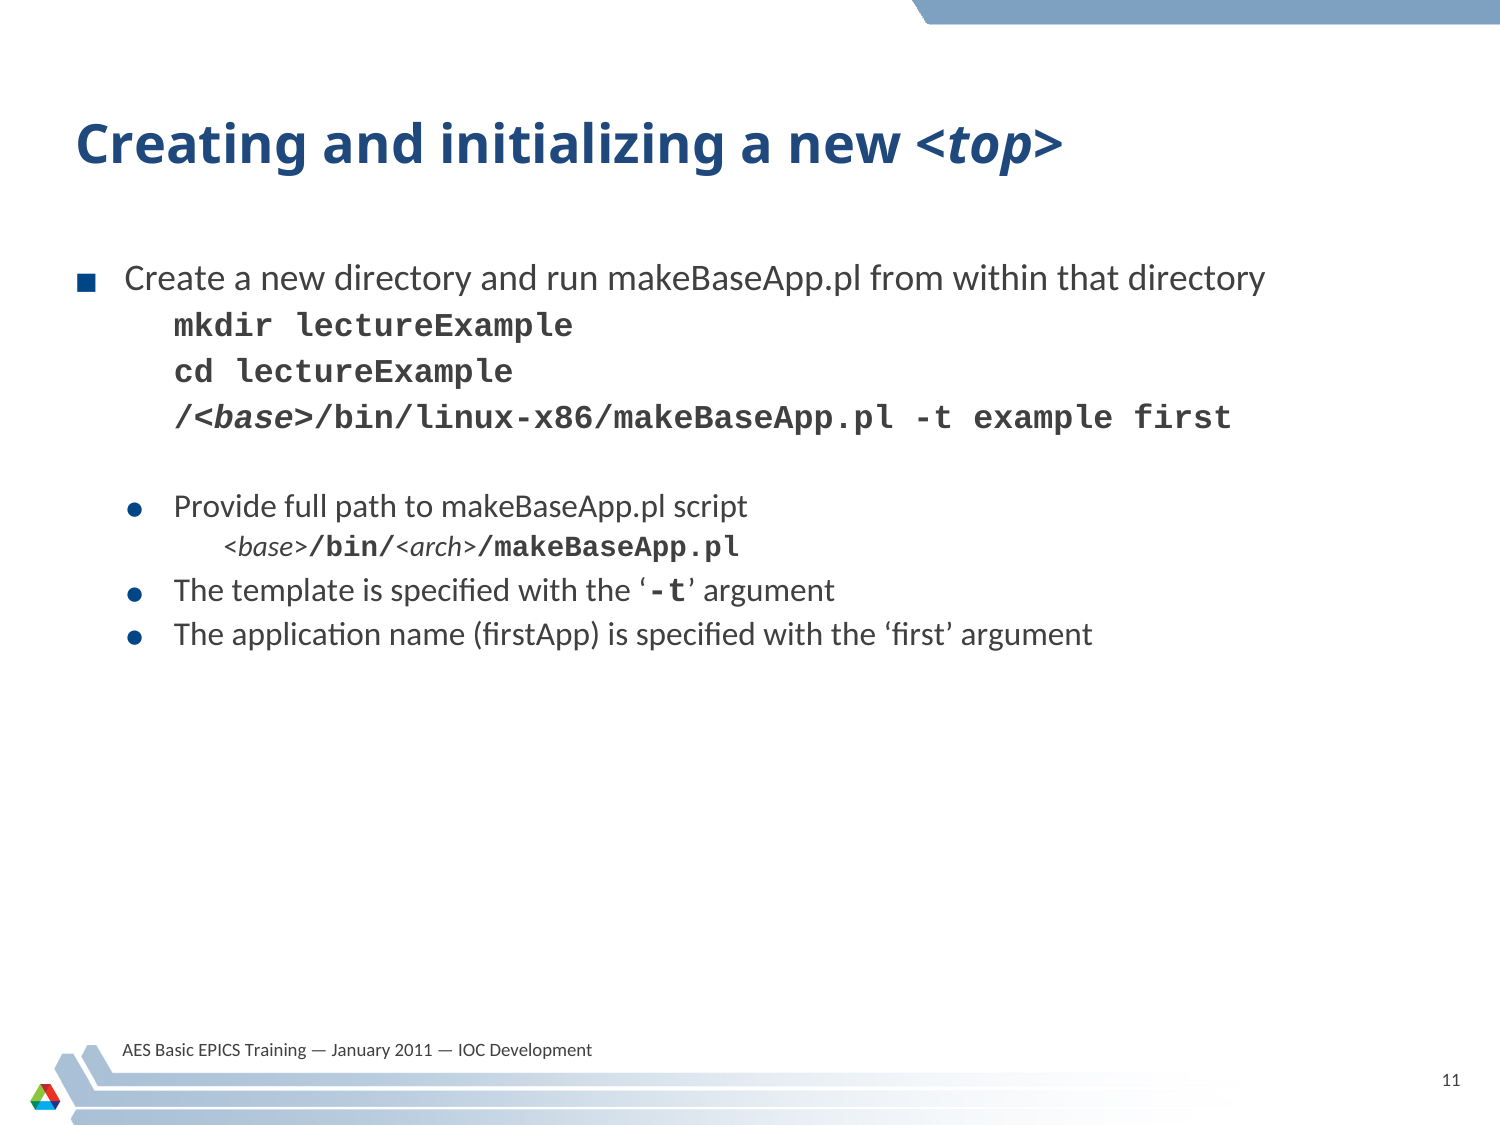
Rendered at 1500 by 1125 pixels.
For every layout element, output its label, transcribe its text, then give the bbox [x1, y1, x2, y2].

list Create a new directory and run makeBaseApp.pl from within that directory mkdir lectureExample cd lectureExample /<base>/bin/linux-x86/makeBaseApp.pl -t example first Provide full path to makeBaseApp.pl script <base>/bin/<arch>/makeBaseApp.pl The template is specified with the ‘-t’ argument The application name (firstApp) is specified with the ‘first’ argument [75, 262, 1426, 721]
picture [0, 0, 1500, 26]
title Creating and initializing a new <top> [75, 111, 1426, 175]
picture [0, 1037, 1500, 1125]
